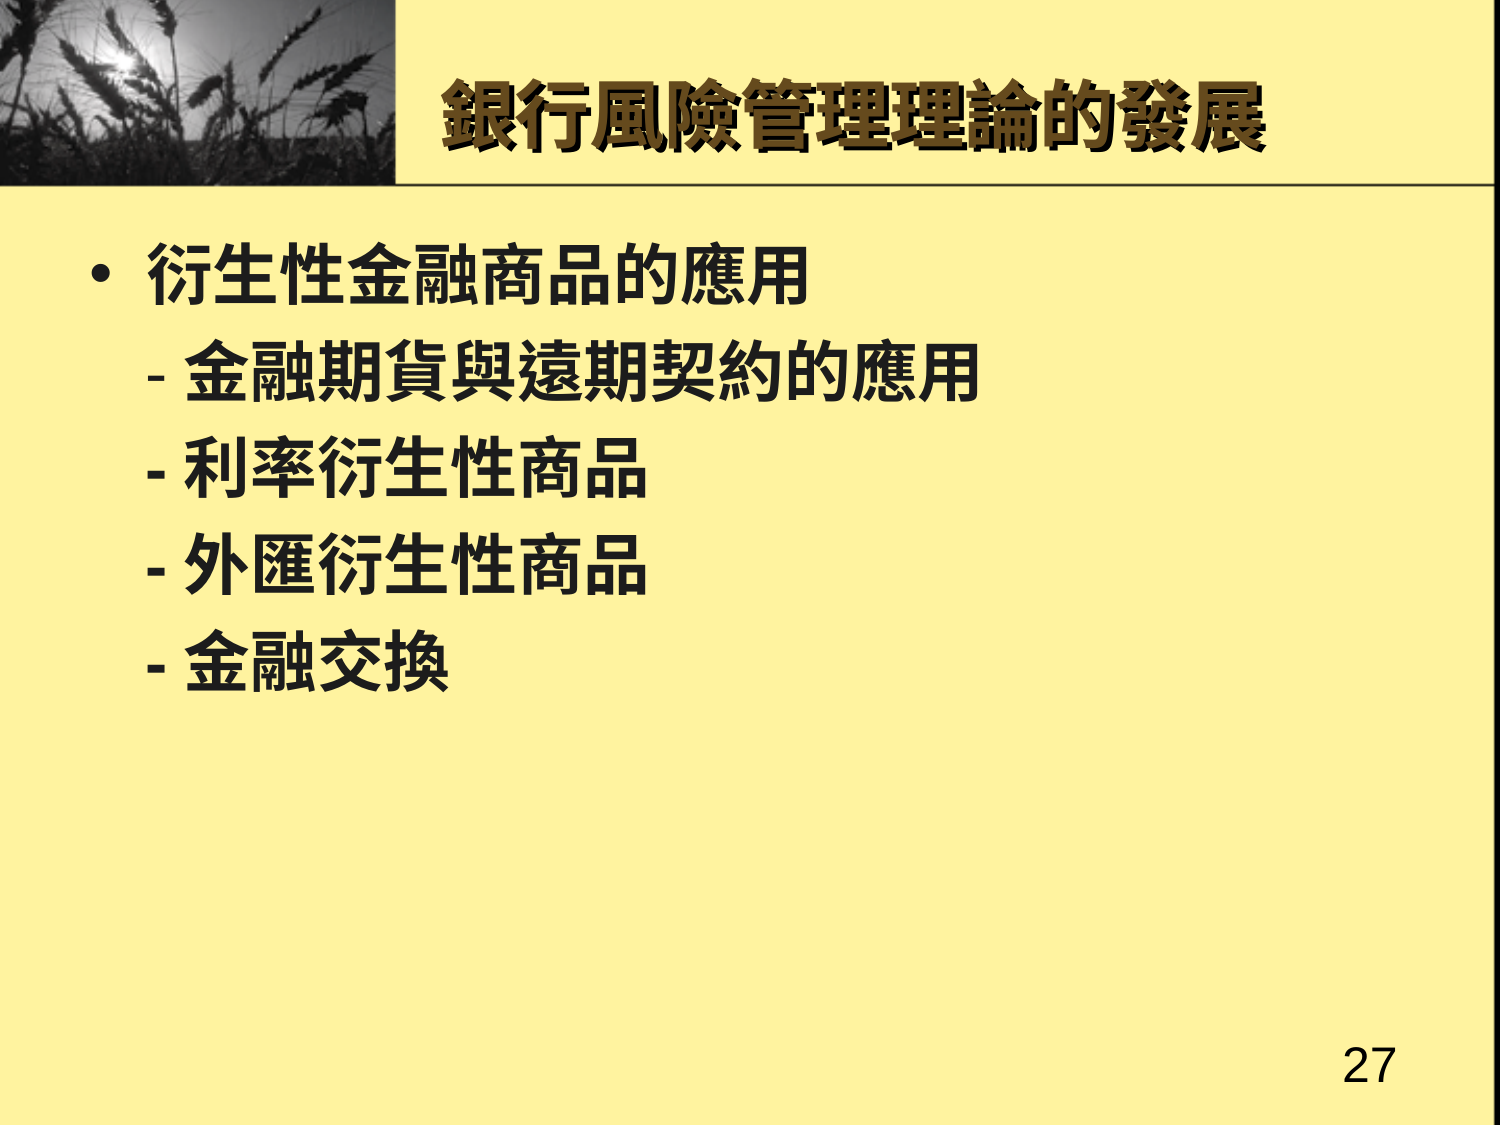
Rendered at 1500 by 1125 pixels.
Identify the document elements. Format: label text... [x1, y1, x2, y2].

list 衍生性金融商品的應用 -金融期貨與遠期契約的應用 -利率衍生性商品 -外匯衍生性商品 -金融交換 [75, 224, 1413, 976]
picture [0, 0, 1500, 1125]
title 銀行風險管理理論的發展 [424, 14, 1413, 211]
